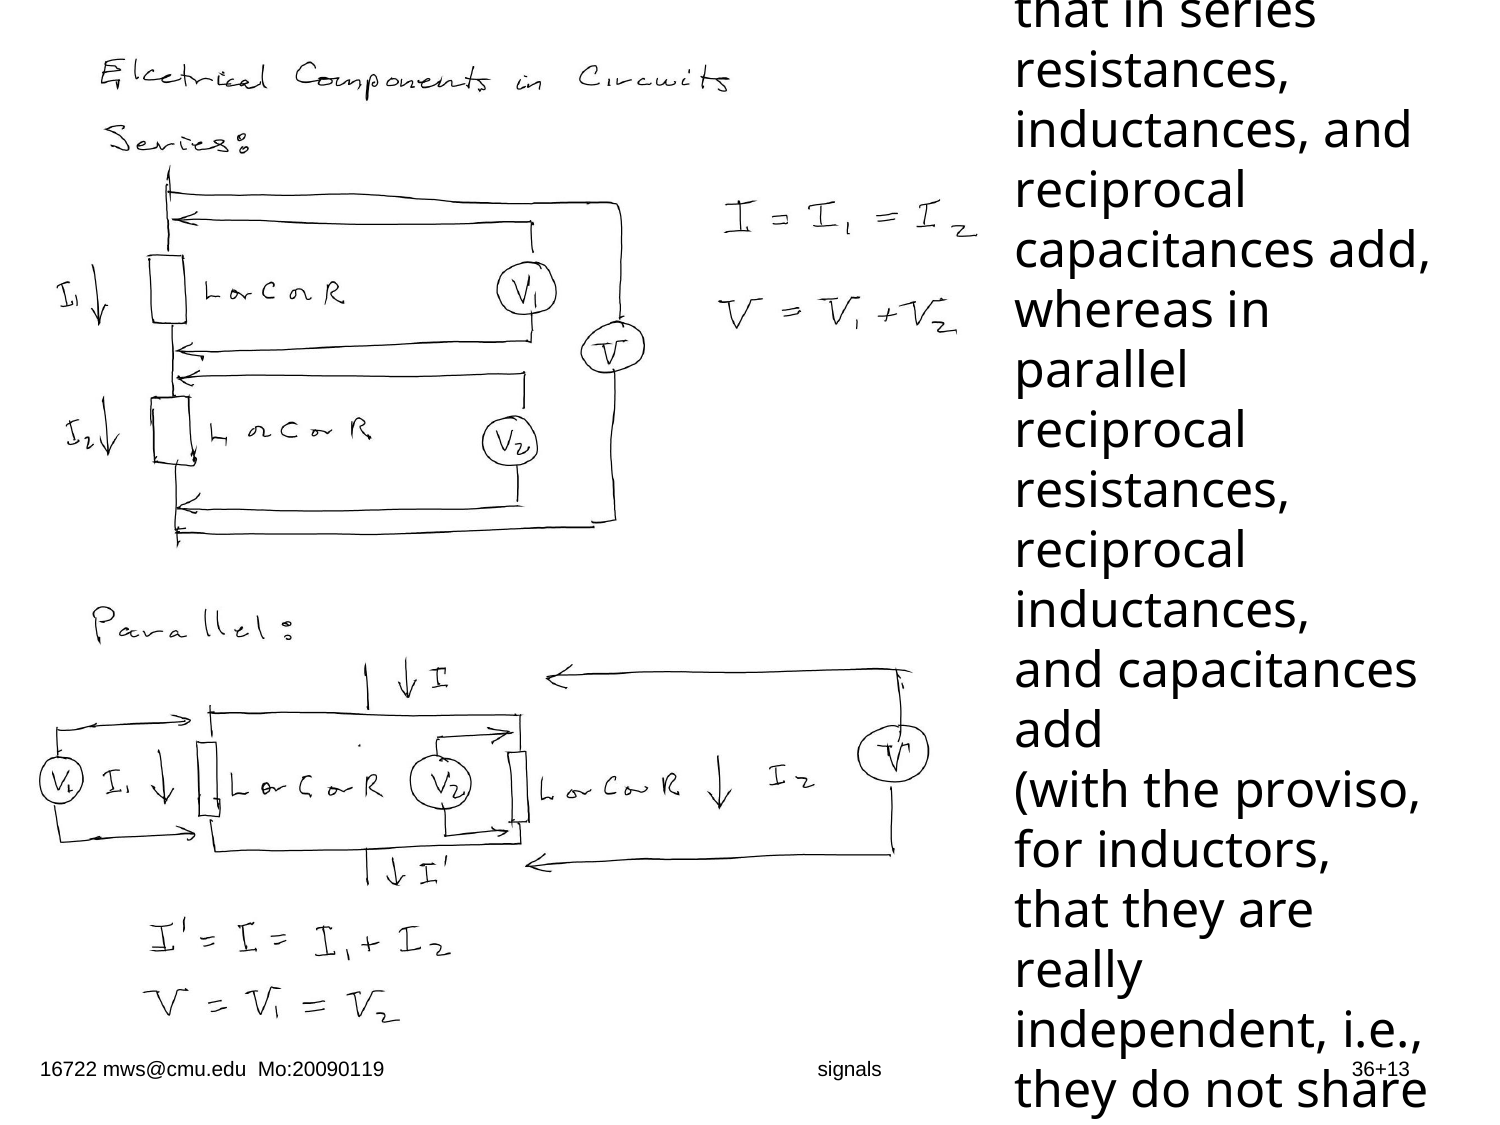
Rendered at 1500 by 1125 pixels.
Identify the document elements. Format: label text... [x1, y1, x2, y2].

picture [24, 37, 983, 1049]
text_box From which you should be able to convince yourself that in series resistances, inductances, and reciprocal capacitances add, whereas in parallel reciprocal resistances, reciprocal inductances, and capacitances add (with the proviso, for inductors, that they are really independent, i.e., they do not share each others magnetic fields) [999, 0, 1451, 1125]
